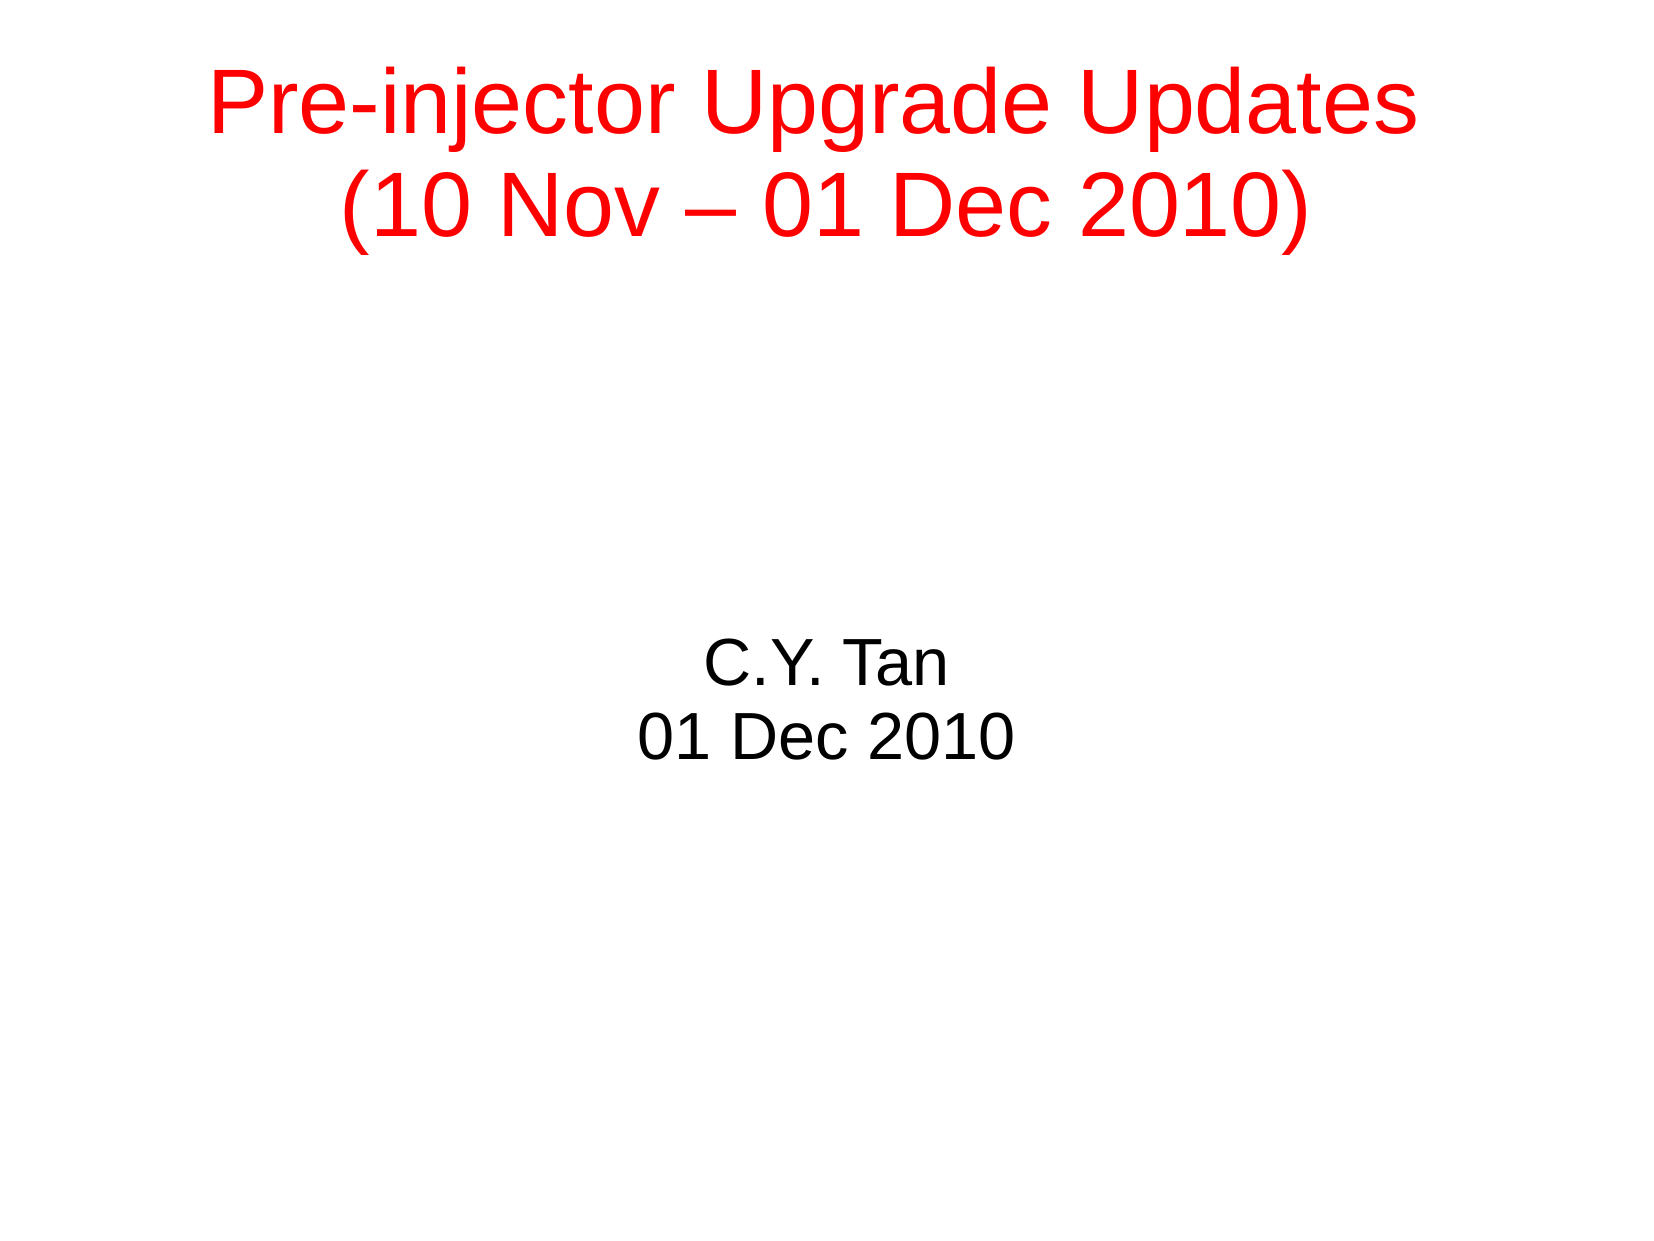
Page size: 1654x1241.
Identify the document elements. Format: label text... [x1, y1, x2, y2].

title Pre-injector Upgrade Updates (10 Nov – 01 Dec 2010) [82, 50, 1571, 256]
subtitle C.Y. Tan 01 Dec 2010 [82, 297, 1571, 1102]
